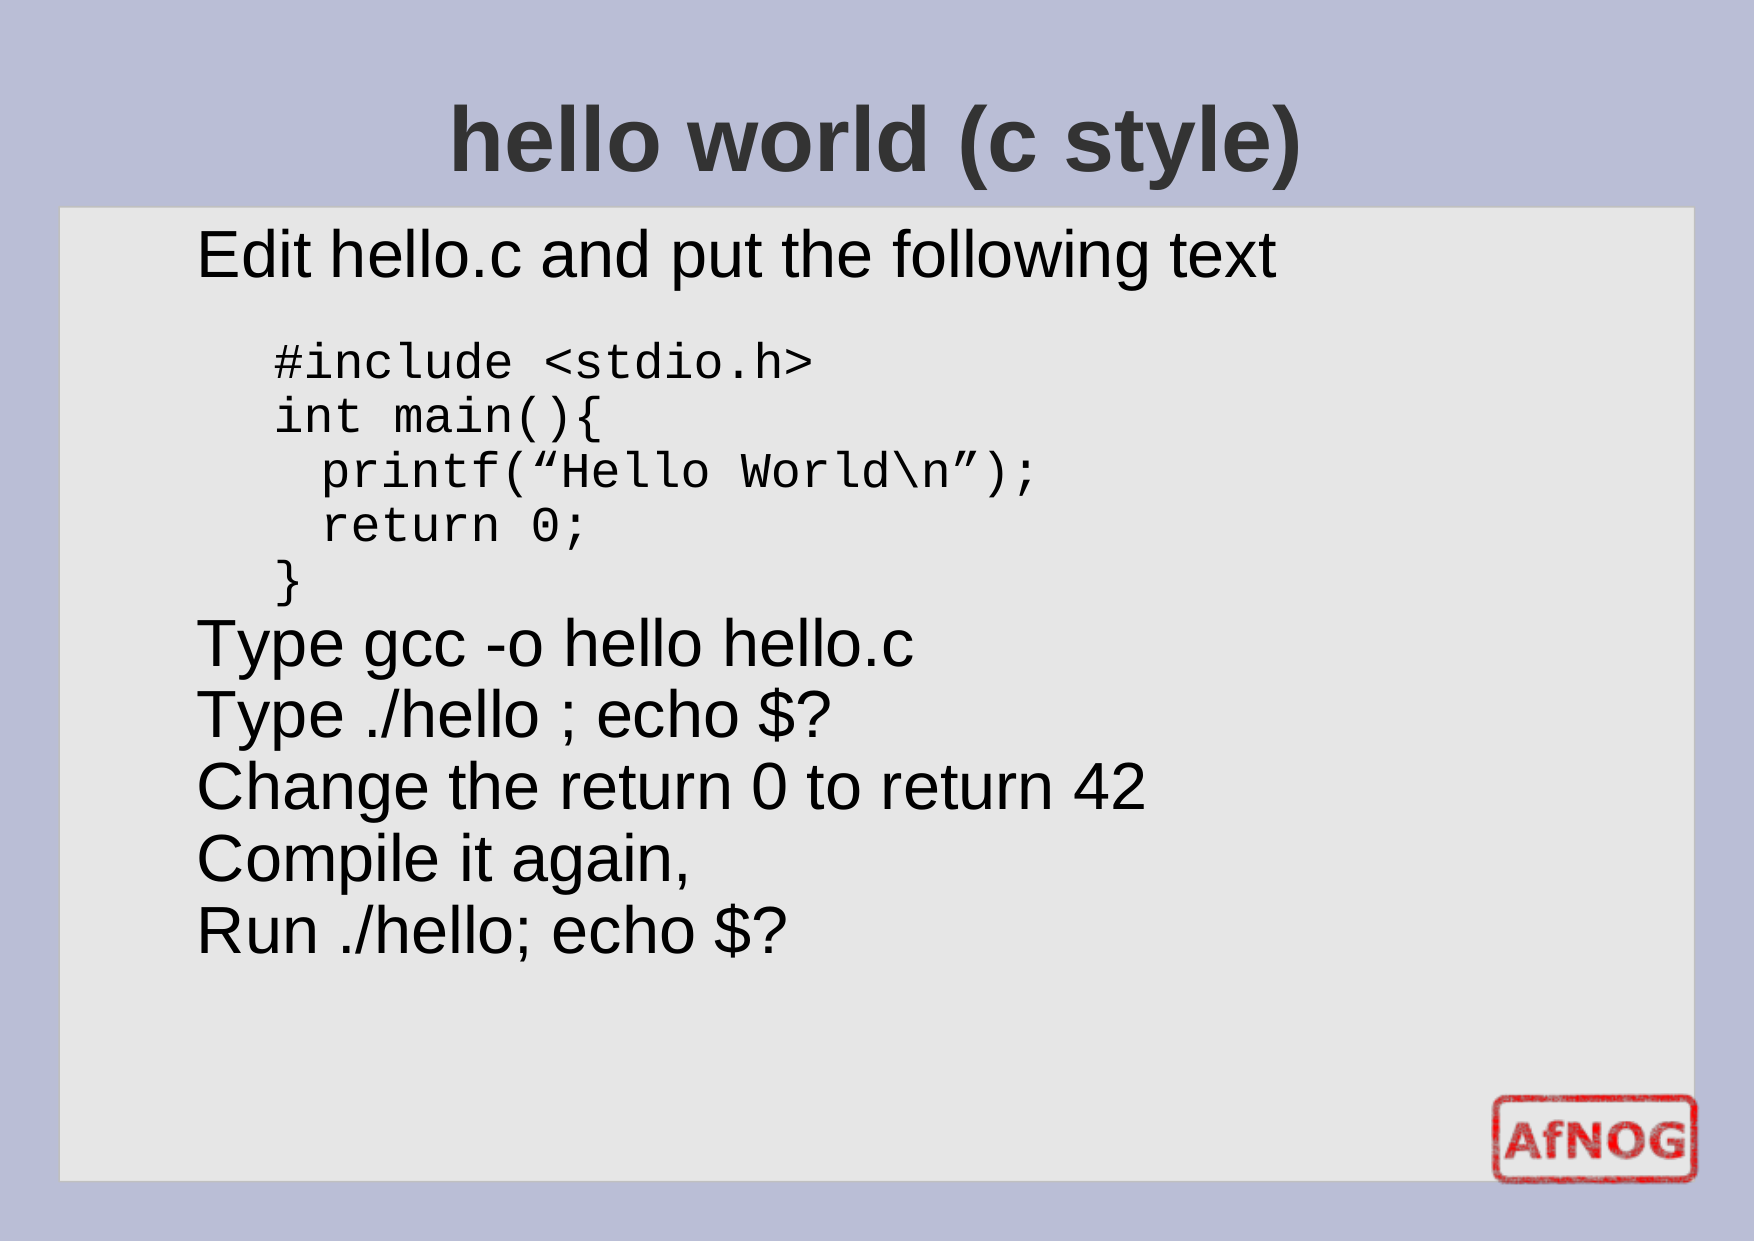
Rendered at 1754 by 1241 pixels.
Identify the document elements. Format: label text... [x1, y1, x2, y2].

list Edit hello.c and put the following text #include <stdio.h> int main(){ printf(“Hello World\n”); return 0; } Type gcc -o hello hello.c Type ./hello ; echo $? Change the return 0 to return 42 Compile it again, Run ./hello; echo $? [179, 220, 1576, 1079]
picture [1490, 1092, 1701, 1188]
title hello world (c style) [59, 48, 1695, 236]
